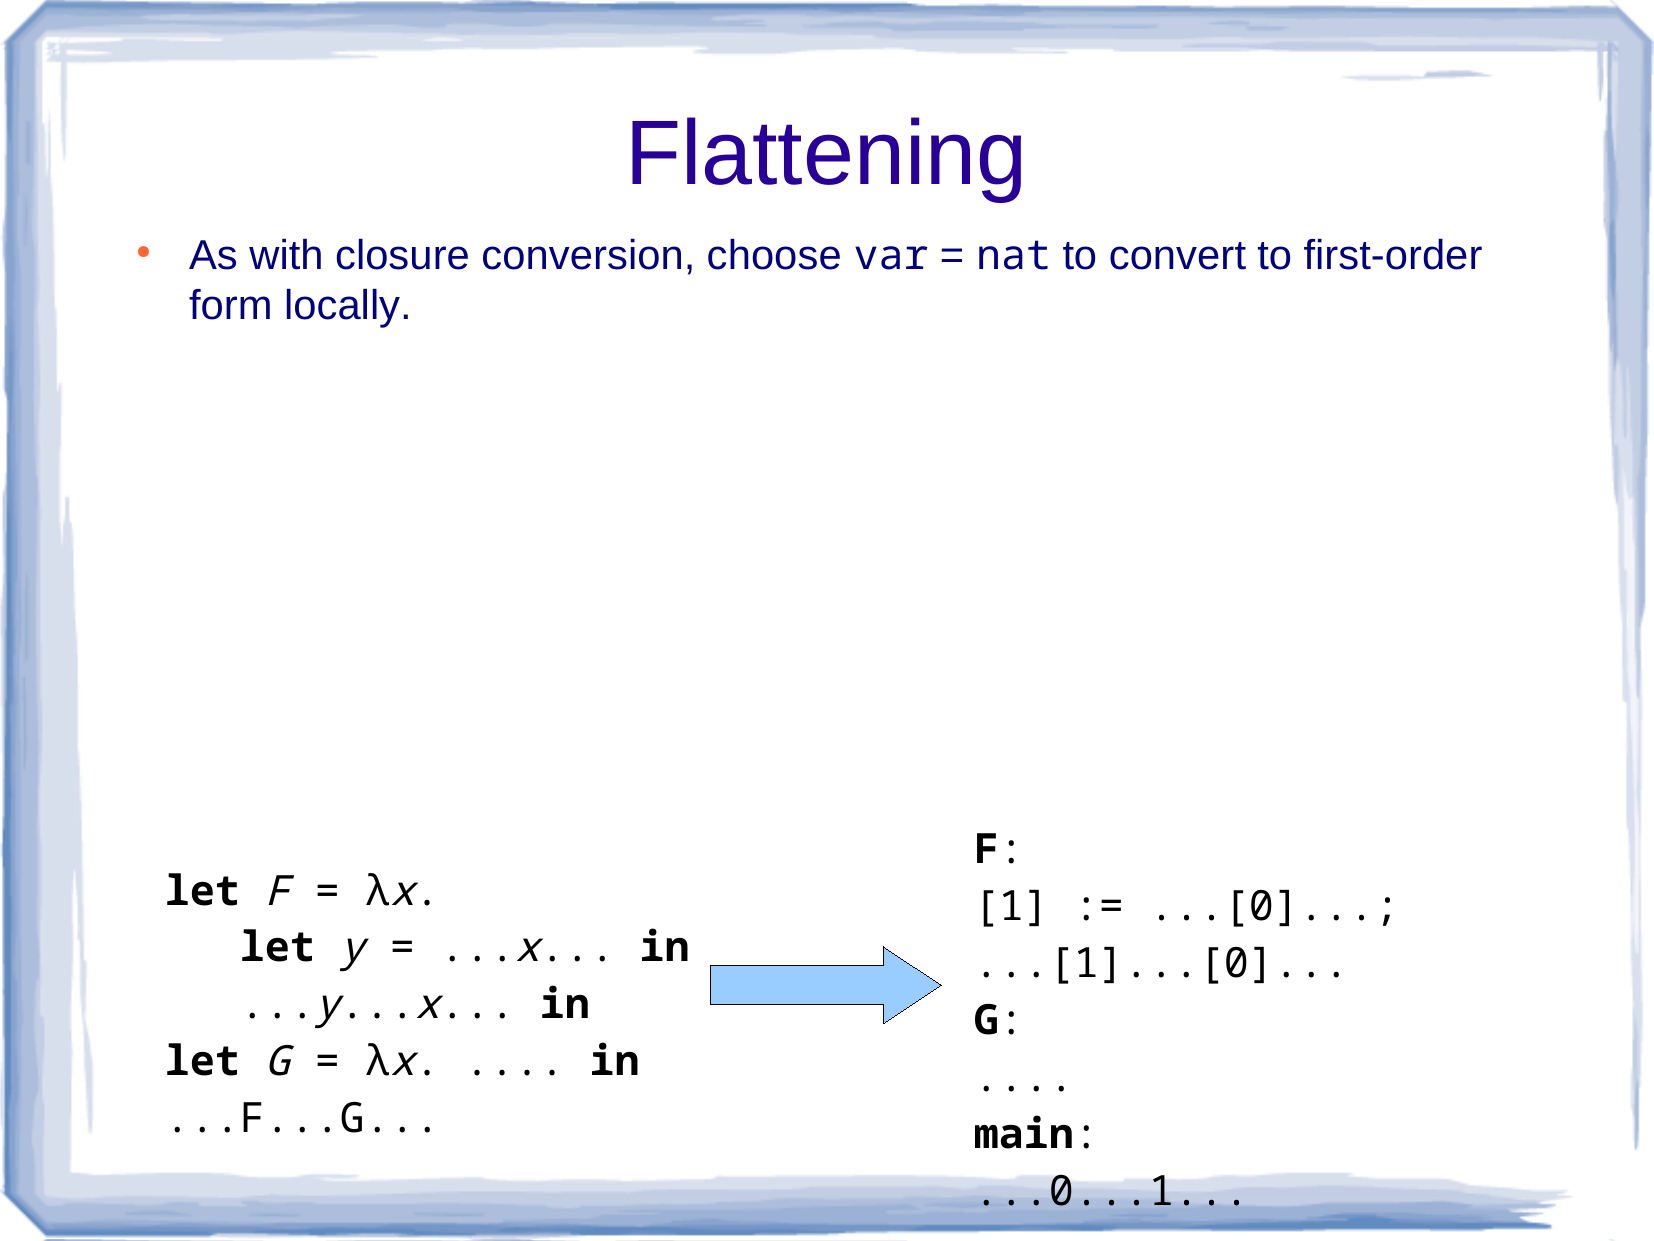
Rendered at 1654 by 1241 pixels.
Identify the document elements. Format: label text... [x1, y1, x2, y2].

picture [0, 0, 1654, 1241]
title Flattening [82, 49, 1571, 257]
list As with closure conversion, choose var = nat to convert to first-order form locally. [118, 224, 1571, 488]
text_box let F = λx. let y = ...x... in ...y...x... in let G = λx. .... in ...F...G... [150, 852, 713, 1116]
text_box [710, 946, 942, 1024]
text_box F: [1] := ...[0]...; ...[1]...[0]... G: .... main: ...0...1... [959, 811, 1522, 1170]
